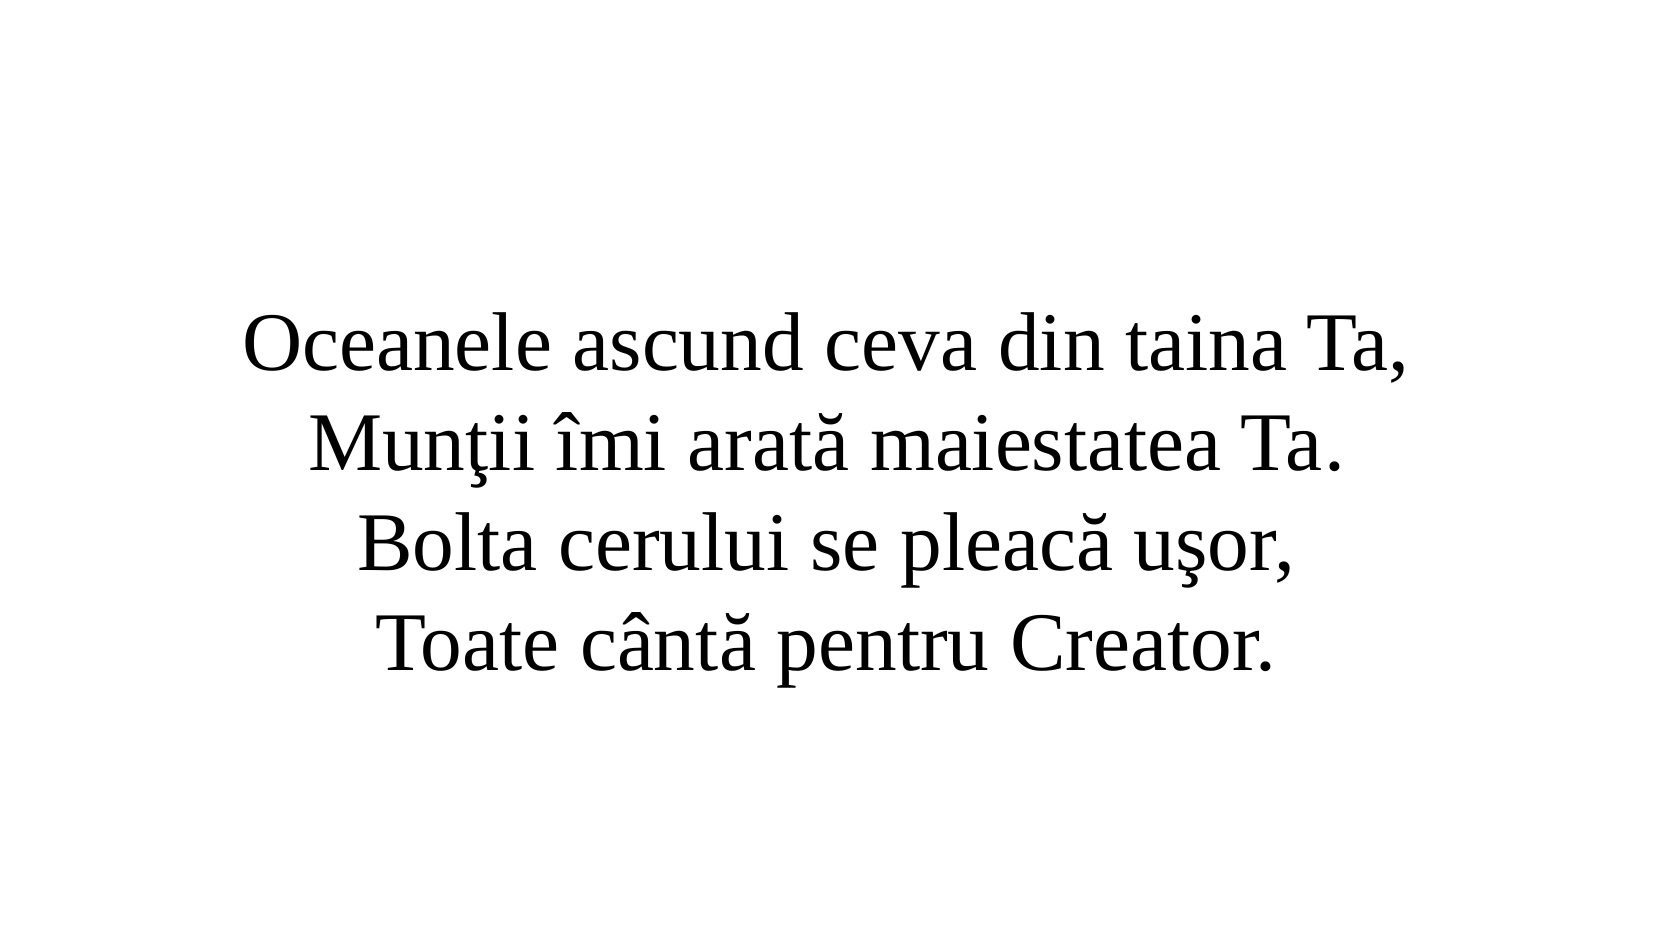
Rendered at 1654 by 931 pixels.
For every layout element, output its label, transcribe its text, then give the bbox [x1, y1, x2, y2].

subtitle Oceanele ascund ceva din taina Ta, Munţii îmi arată maiestatea Ta. Bolta cerului se pleacă uşor, Toate cântă pentru Creator. [0, 279, 1654, 632]
